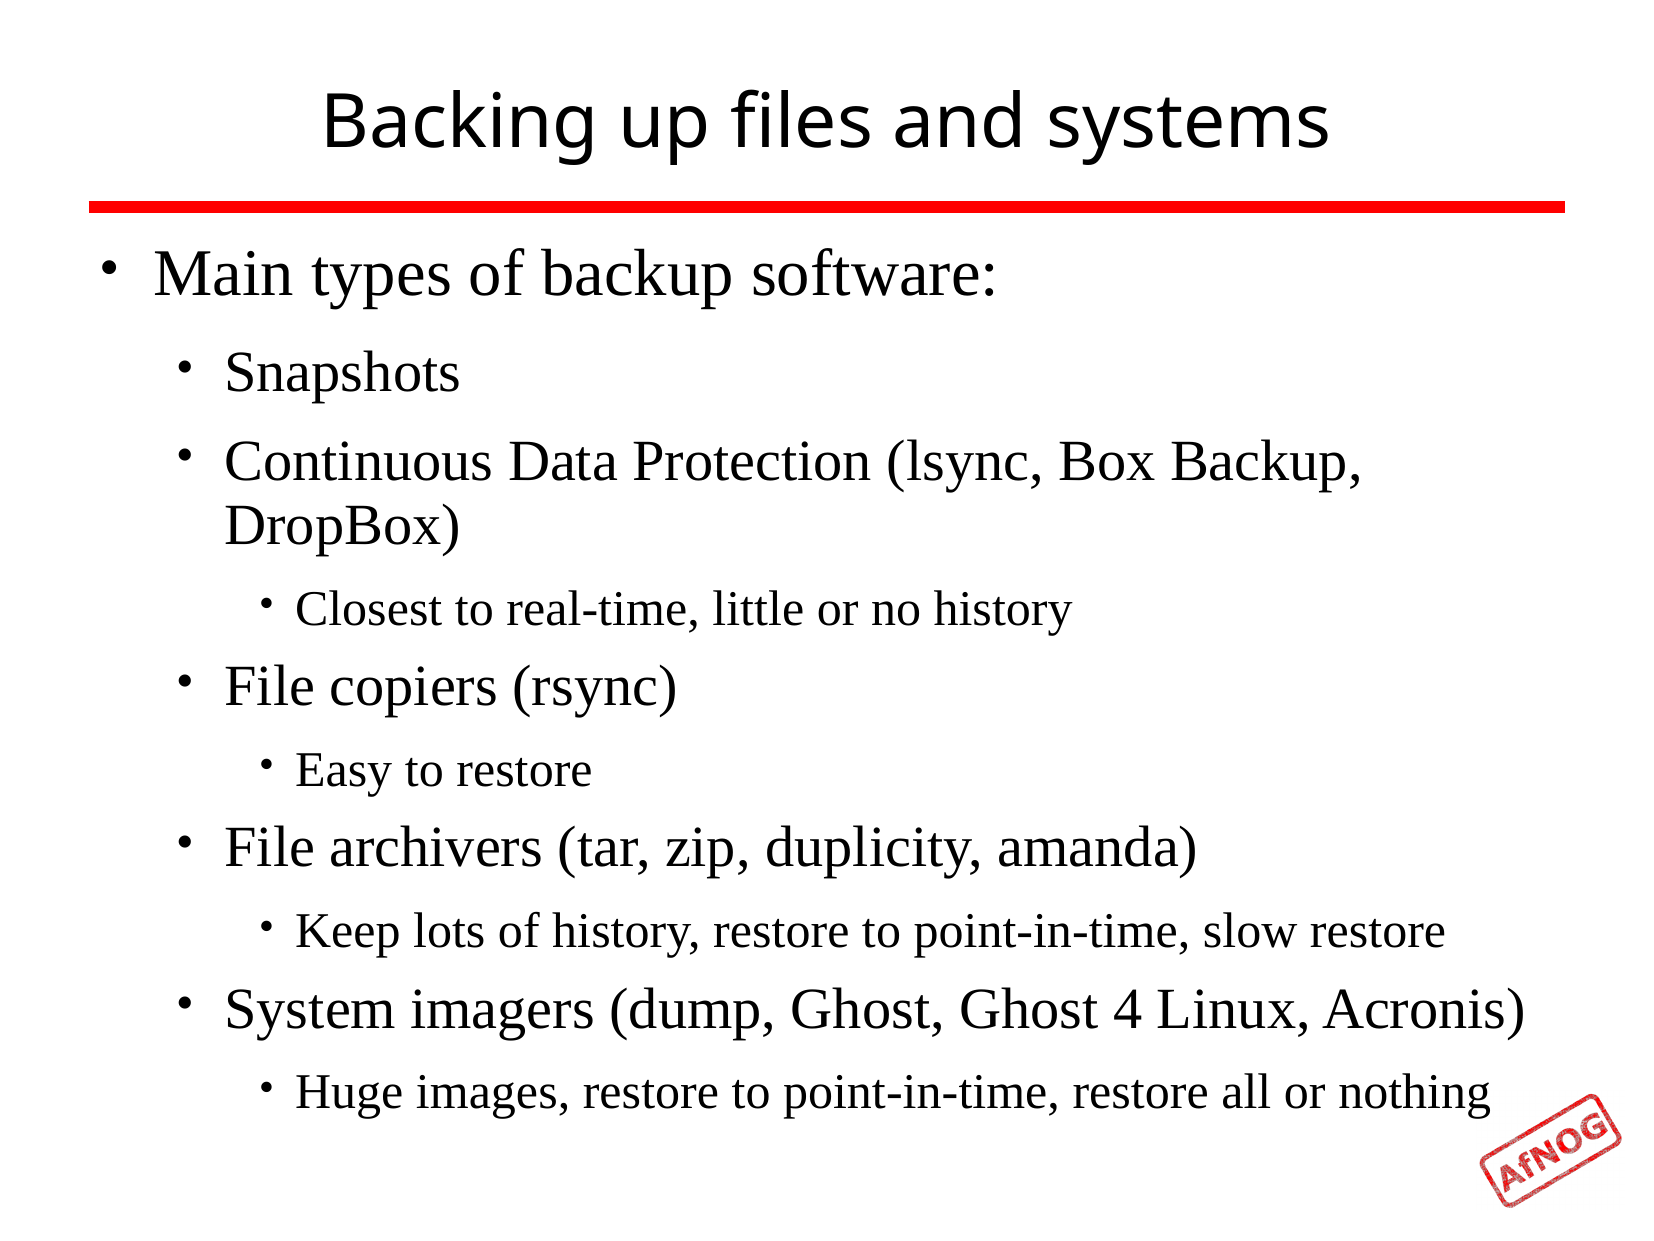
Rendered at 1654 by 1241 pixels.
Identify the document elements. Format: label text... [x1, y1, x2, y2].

list Main types of backup software: Snapshots Continuous Data Protection (lsync, Box Backup, DropBox) Closest to real-time, little or no history File copiers (rsync) Easy to restore File archivers (tar, zip, duplicity, amanda) Keep lots of history, restore to point-in-time, slow restore System imagers (dump, Ghost, Ghost 4 Linux, Acronis) Huge images, restore to point-in-time, restore all or nothing [82, 236, 1571, 1123]
picture [1476, 1090, 1625, 1211]
title Backing up files and systems [88, 29, 1565, 207]
